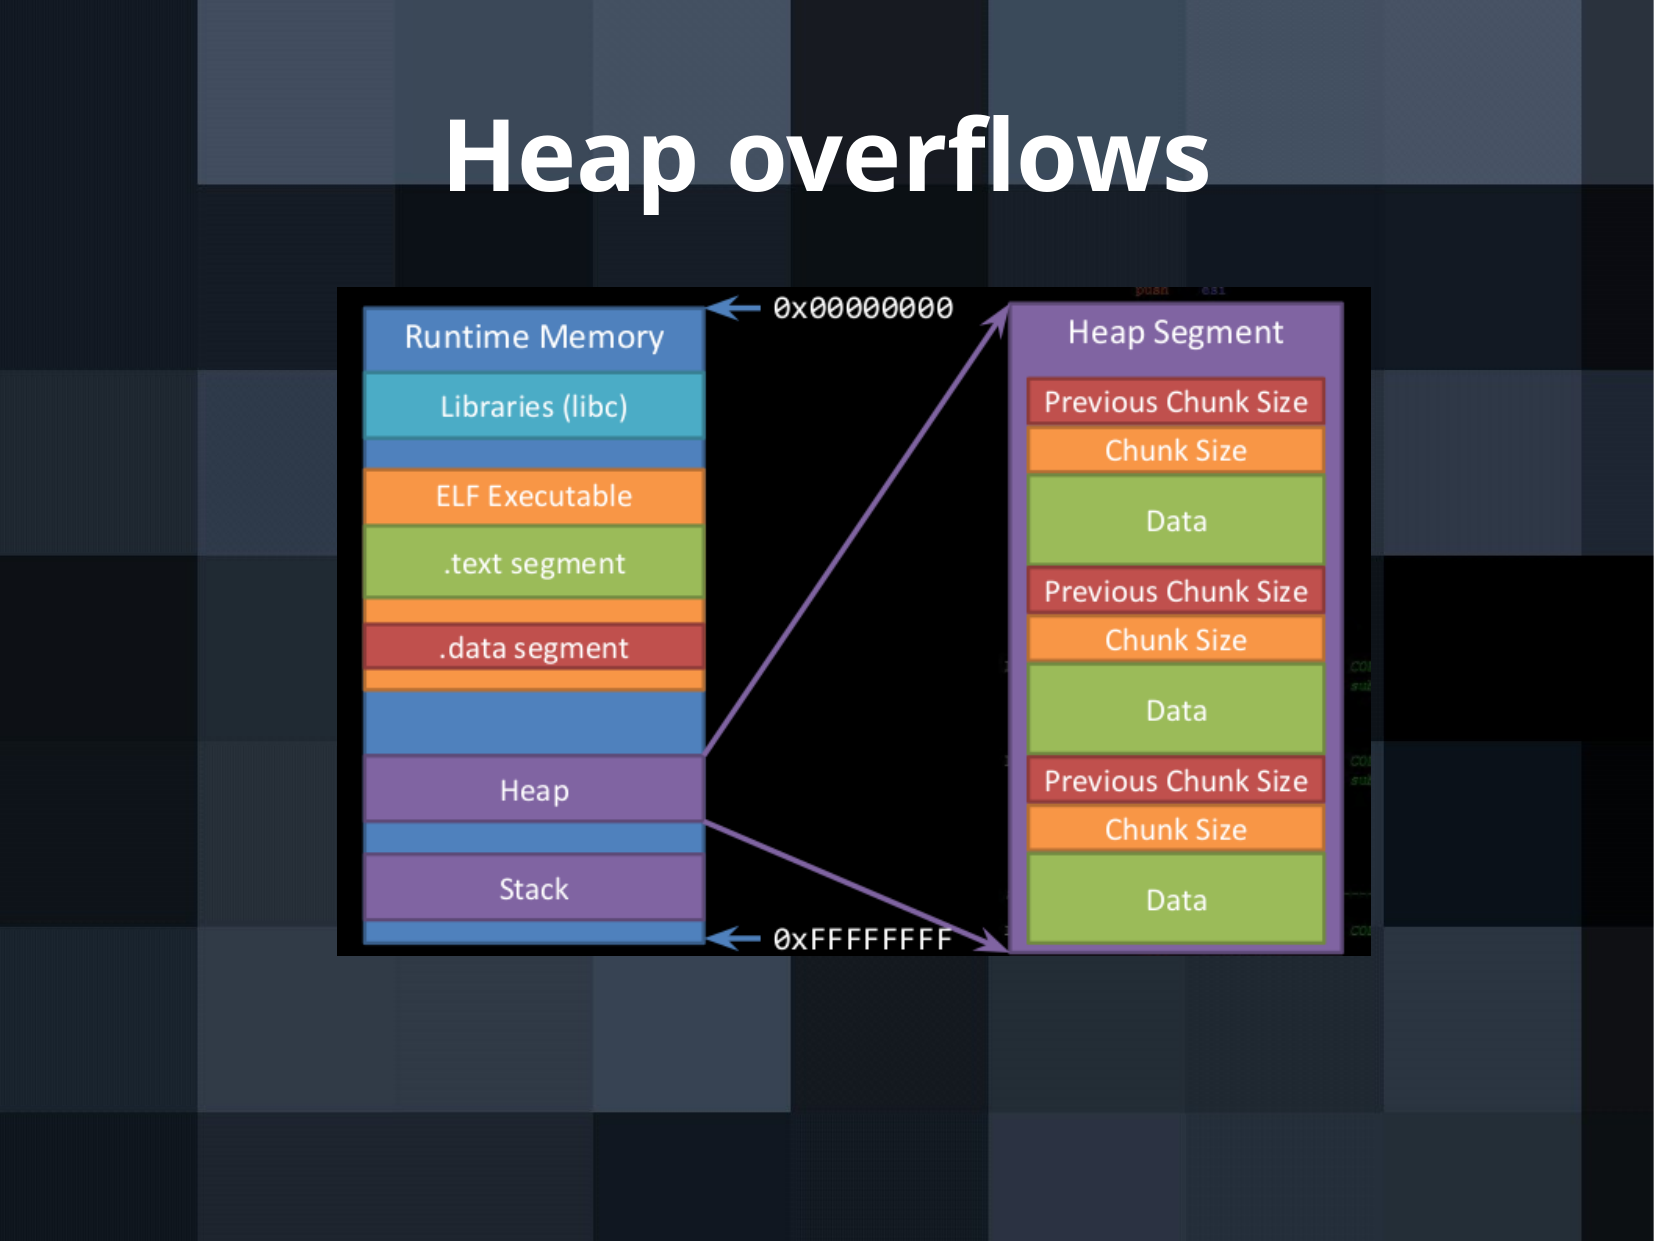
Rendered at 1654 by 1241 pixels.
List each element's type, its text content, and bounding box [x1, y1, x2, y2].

title Heap overflows [82, 49, 1571, 257]
picture [0, 0, 1654, 1241]
